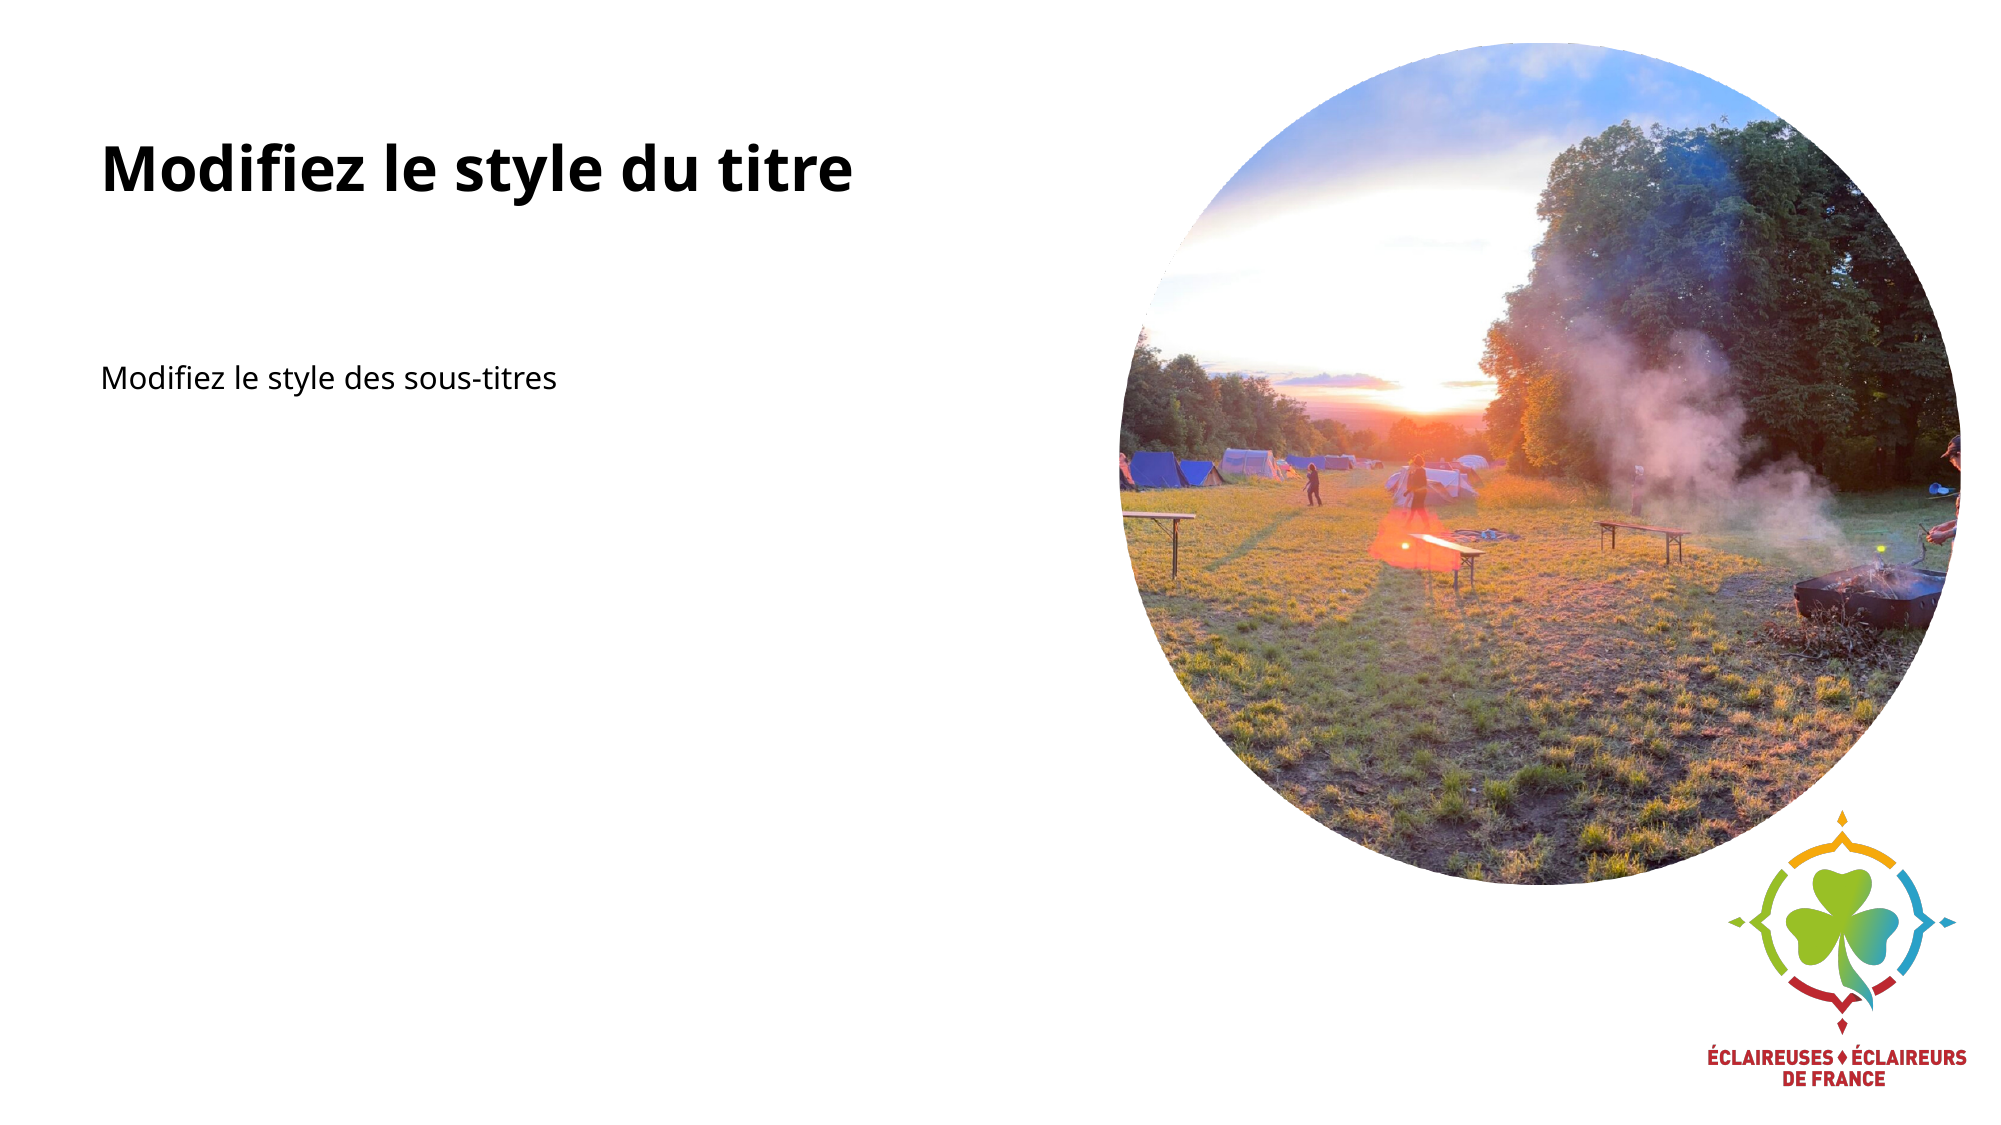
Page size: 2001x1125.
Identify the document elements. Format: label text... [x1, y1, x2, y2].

text_box Modifiez le style du titre [85, 130, 916, 351]
picture [1112, 0, 1968, 1092]
text_box Modifiez le style des sous-titres [85, 351, 916, 1065]
